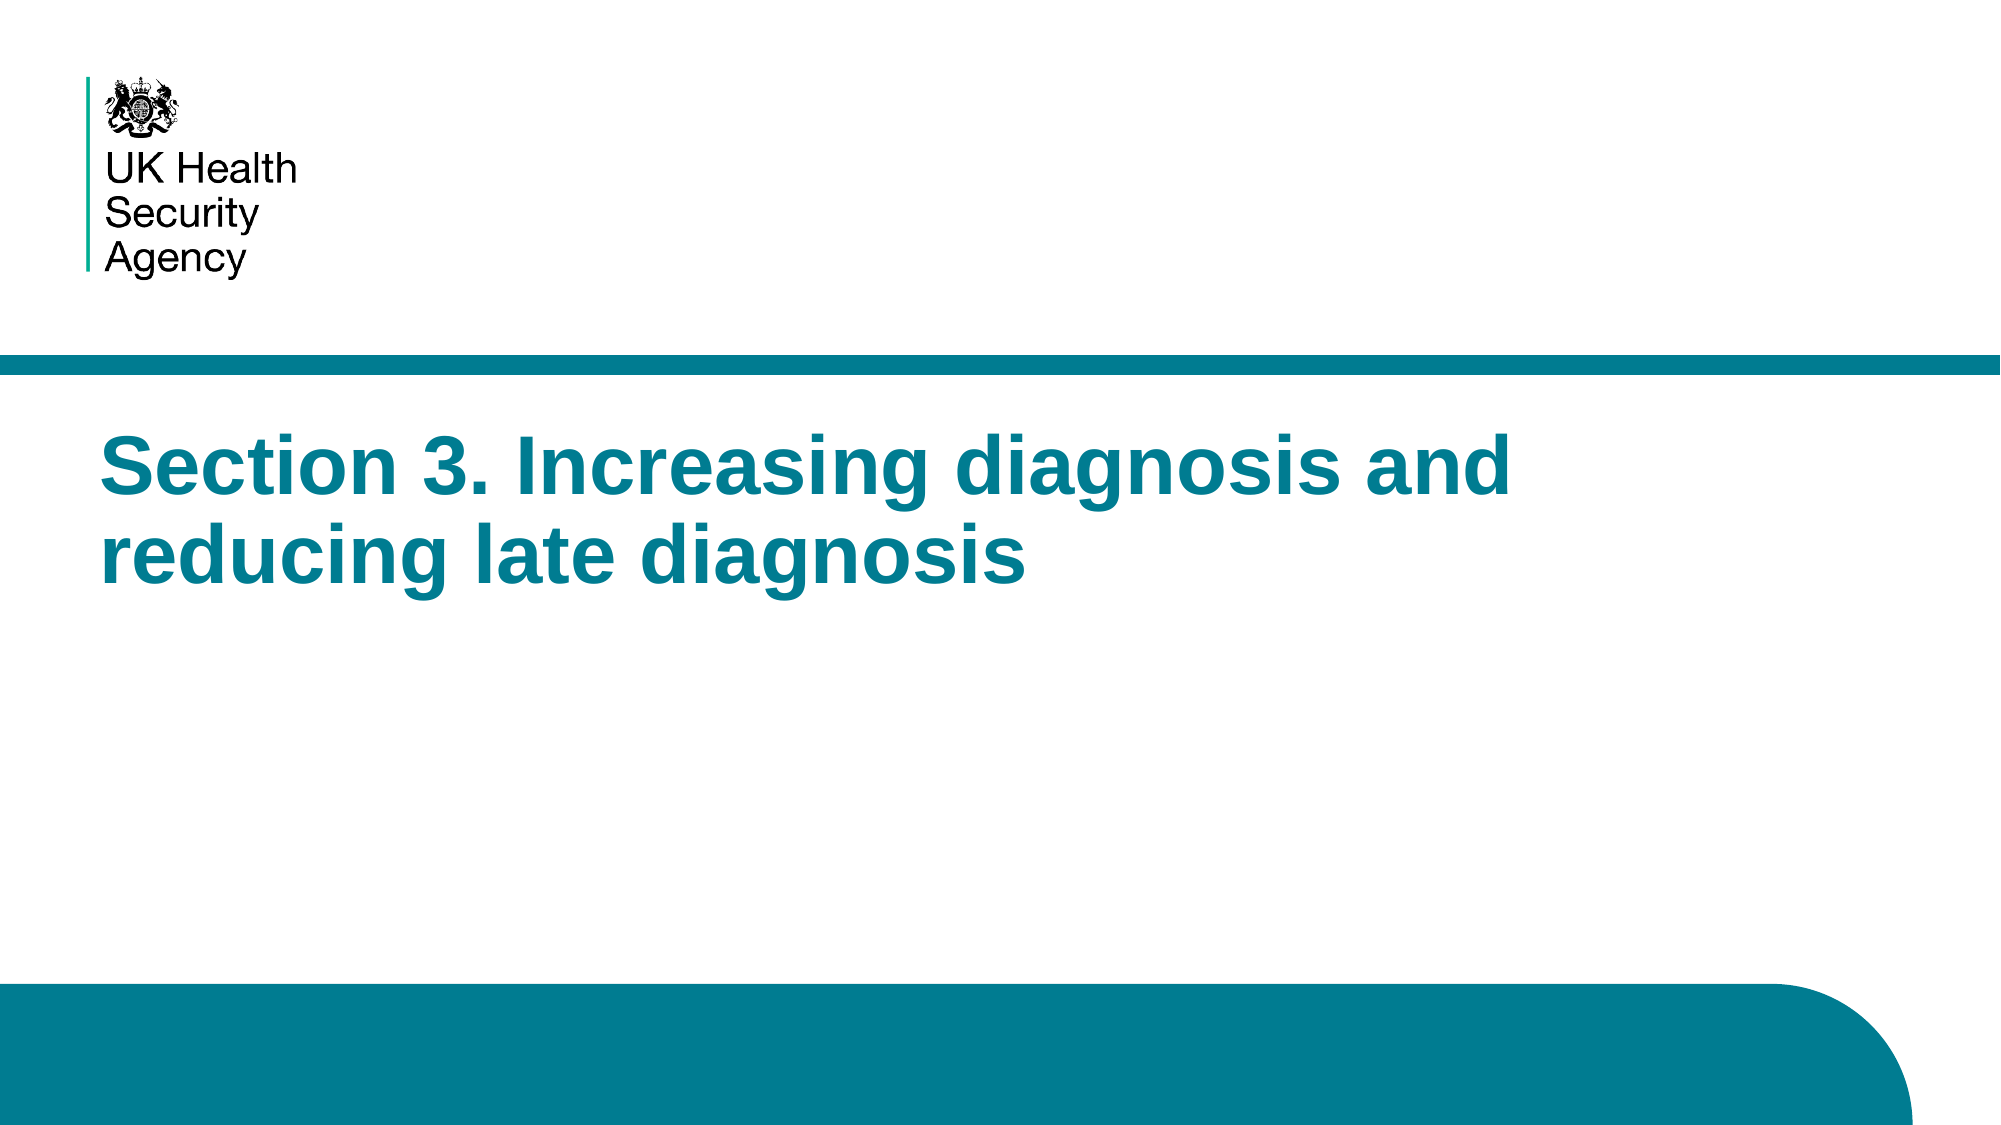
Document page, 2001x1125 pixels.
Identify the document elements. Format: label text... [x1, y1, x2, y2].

title Section 3. Increasing diagnosis and reducing late diagnosis [84, 414, 1804, 807]
